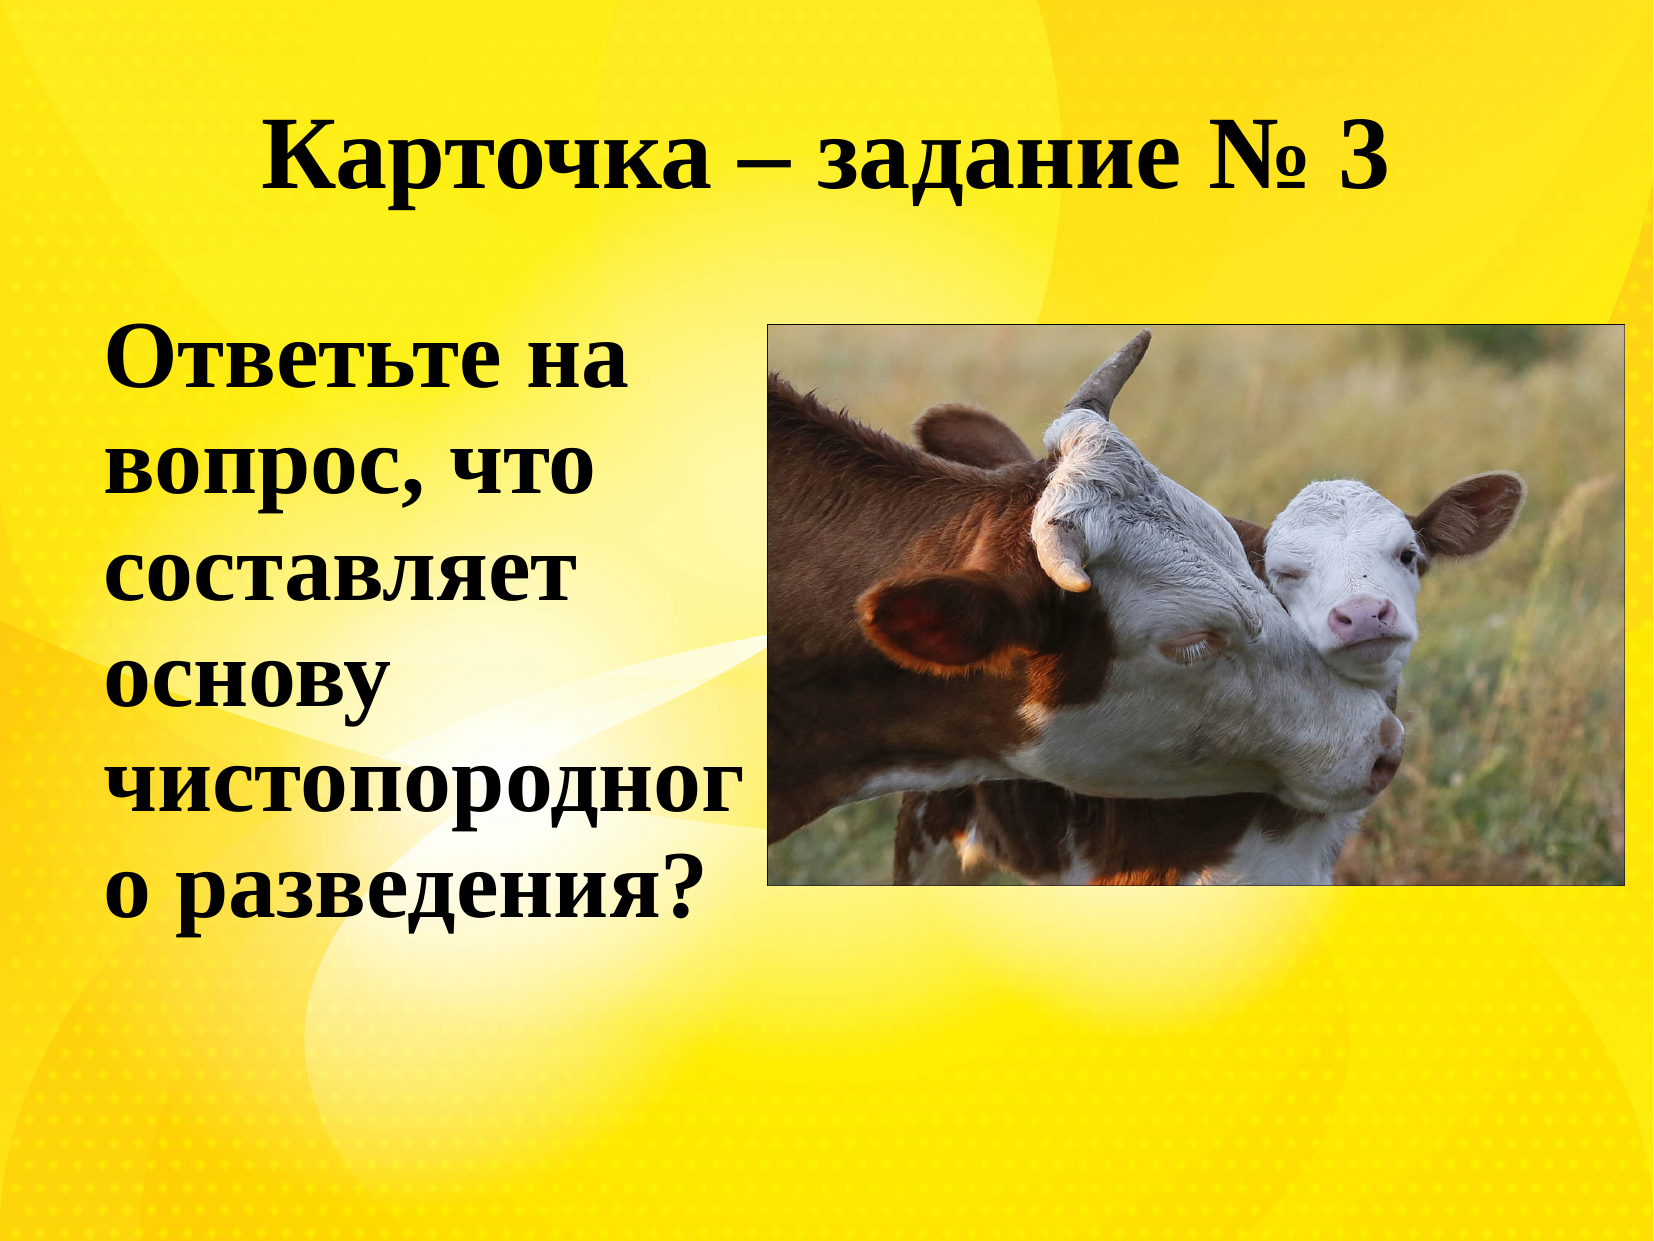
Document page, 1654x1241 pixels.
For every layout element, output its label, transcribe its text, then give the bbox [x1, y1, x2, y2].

text_box Ответьте на вопрос, что составляет основу чистопородного разведения? [88, 295, 798, 1093]
title Карточка – задание № 3 [82, 49, 1571, 257]
picture [0, 0, 1654, 1241]
